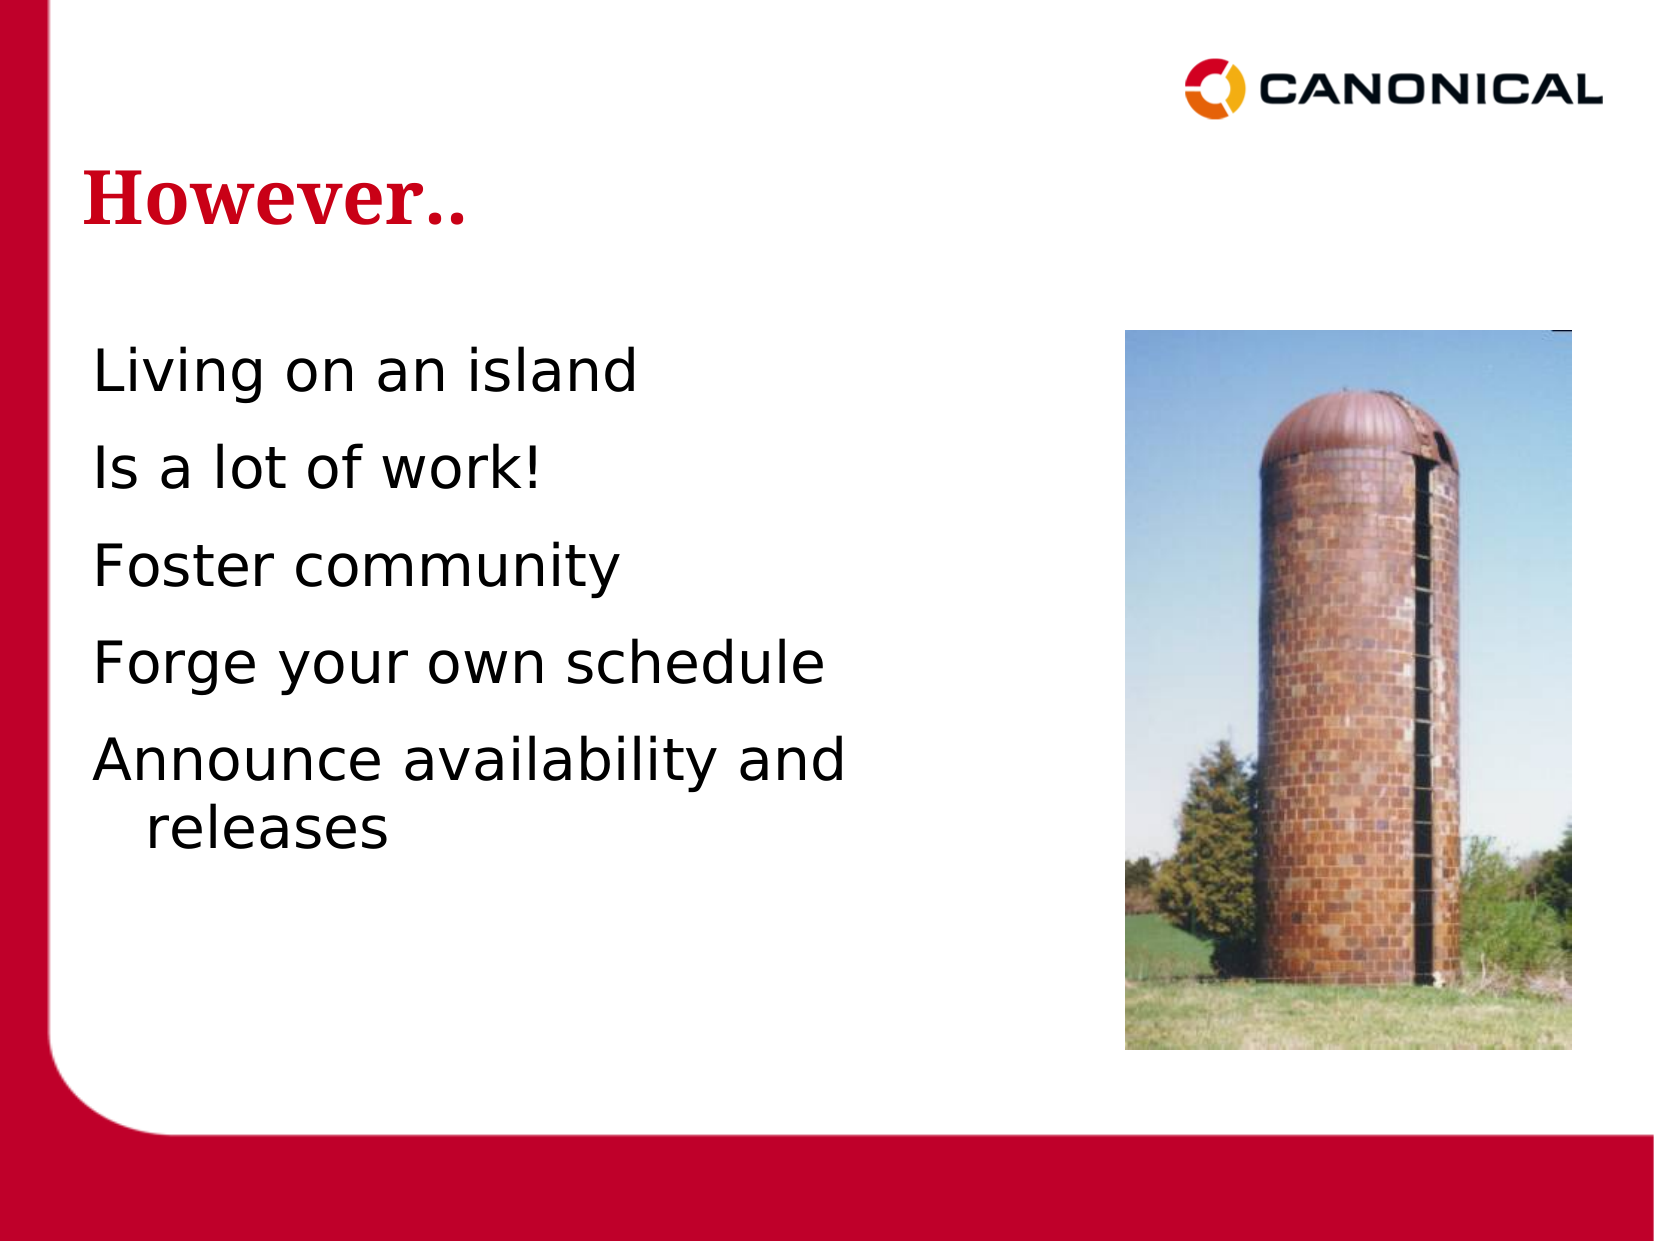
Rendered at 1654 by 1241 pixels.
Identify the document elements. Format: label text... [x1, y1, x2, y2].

title However.. [82, 111, 1571, 279]
picture [0, 0, 1654, 1241]
list Living on an island Is a lot of work! Foster community Forge your own schedule Announce availability and releases [75, 337, 1076, 1013]
